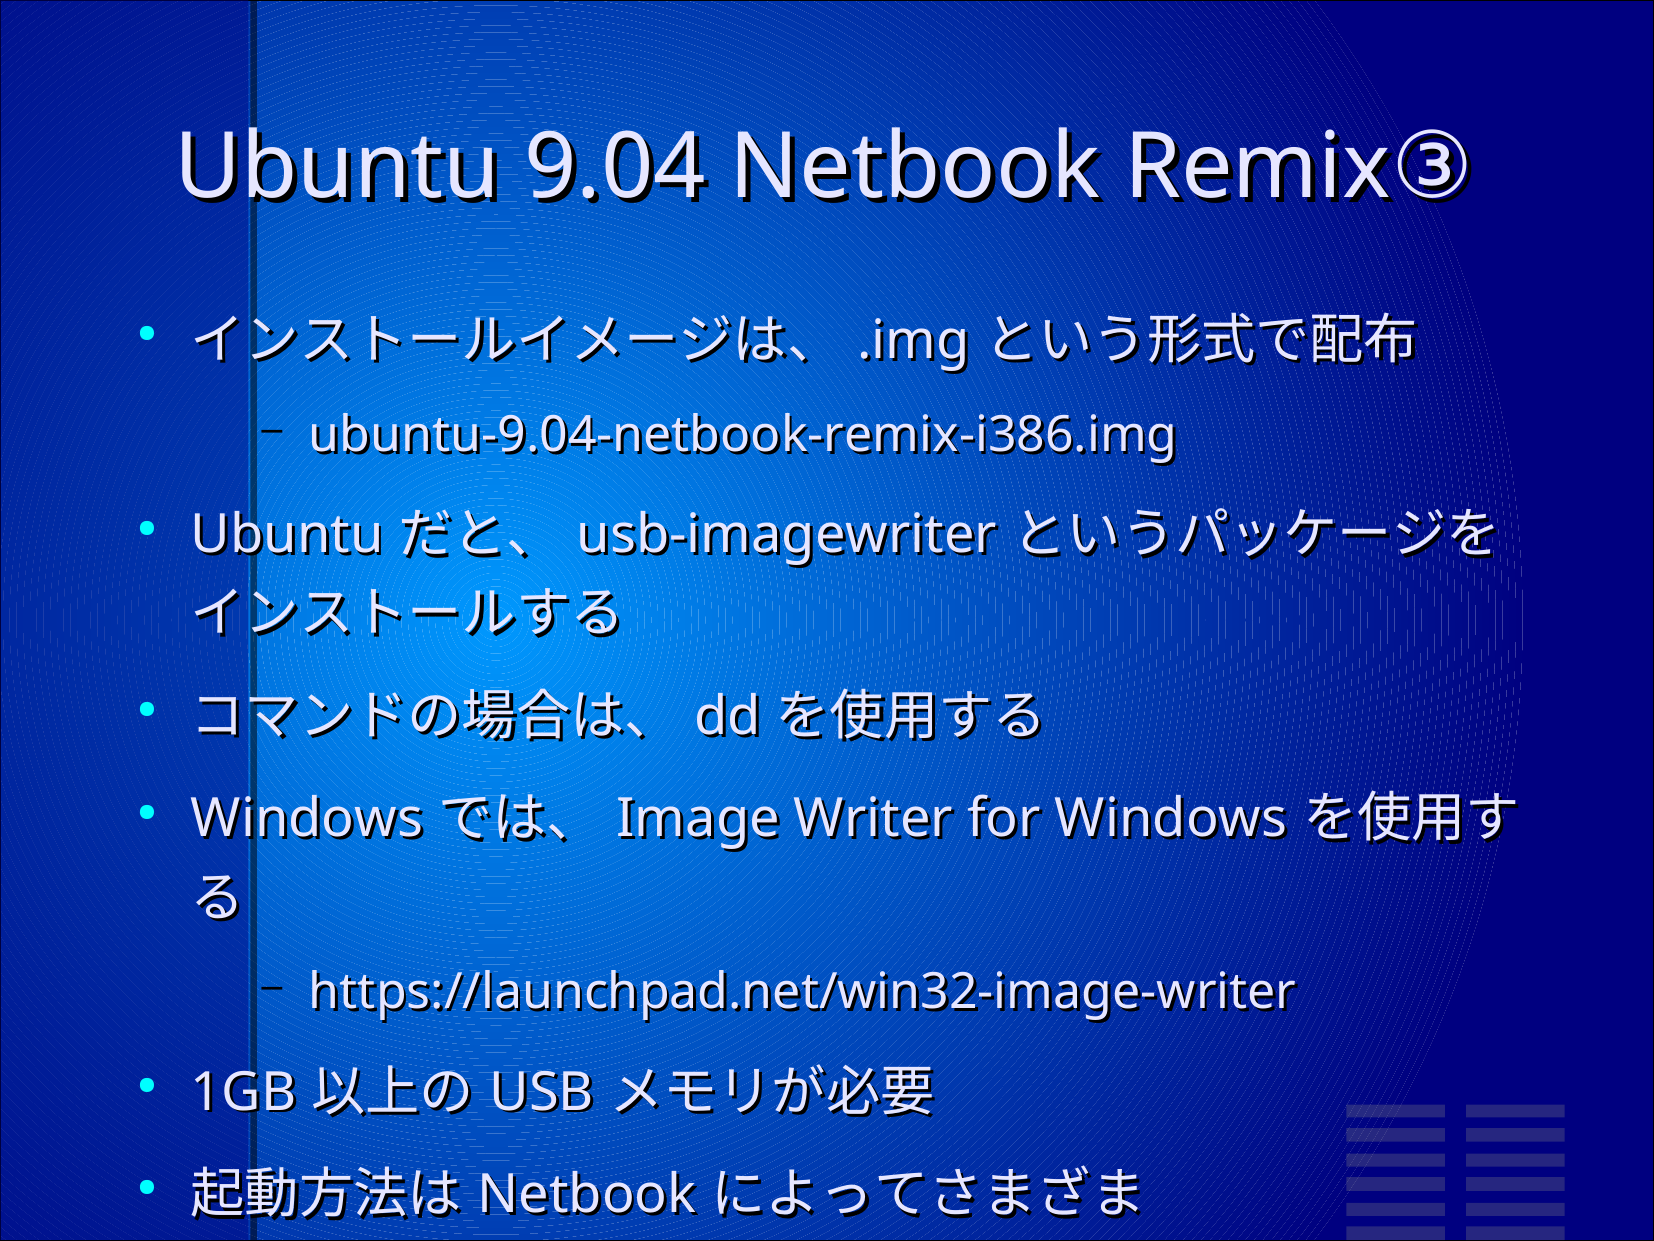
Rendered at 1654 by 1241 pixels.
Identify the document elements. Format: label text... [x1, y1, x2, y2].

title Ubuntu 9.04 Netbook Remix③ [118, 58, 1531, 266]
list インストールイメージは、.imgという形式で配布 ubuntu-9.04-netbook-remix-i386.img Ubuntuだと、usb-imagewriterというパッケージをインストールする コマンドの場合は、ddを使用する Windowsでは、Image Writer for Windowsを使用する https://launchpad.net/win32-image-writer 1GB以上のUSBメモリが必要 起動方法はNetbookによってさまざま 例えばEee PC 901だと起動後にEscを押す [119, 295, 1533, 1164]
